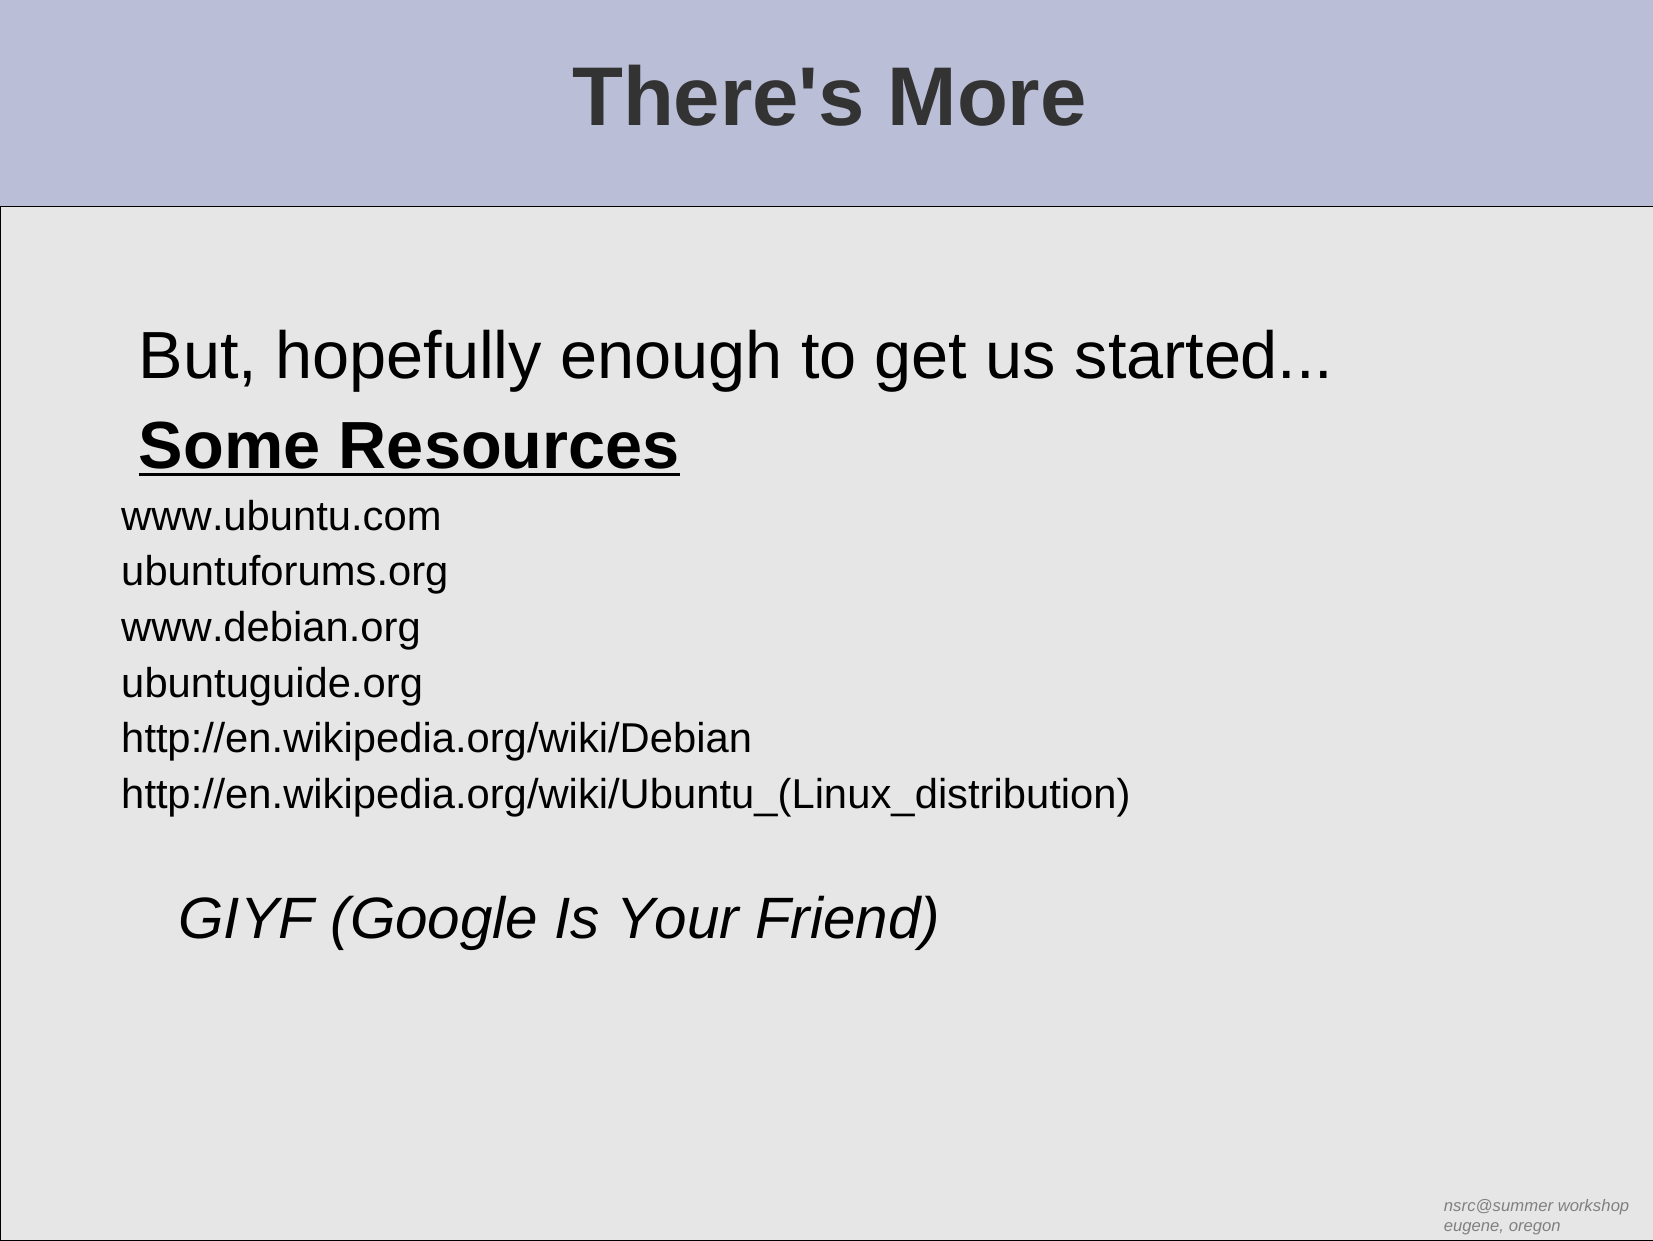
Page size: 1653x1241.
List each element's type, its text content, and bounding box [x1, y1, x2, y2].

list But, hopefully enough to get us started... Some Resources www.ubuntu.com ubuntuforums.org www.debian.org ubuntuguide.org http://en.wikipedia.org/wiki/Debian http://en.wikipedia.org/wiki/Ubuntu_(Linux_distribution) GIYF (Google Is Your Friend) [121, 303, 1573, 1090]
title There's More [124, 0, 1536, 213]
